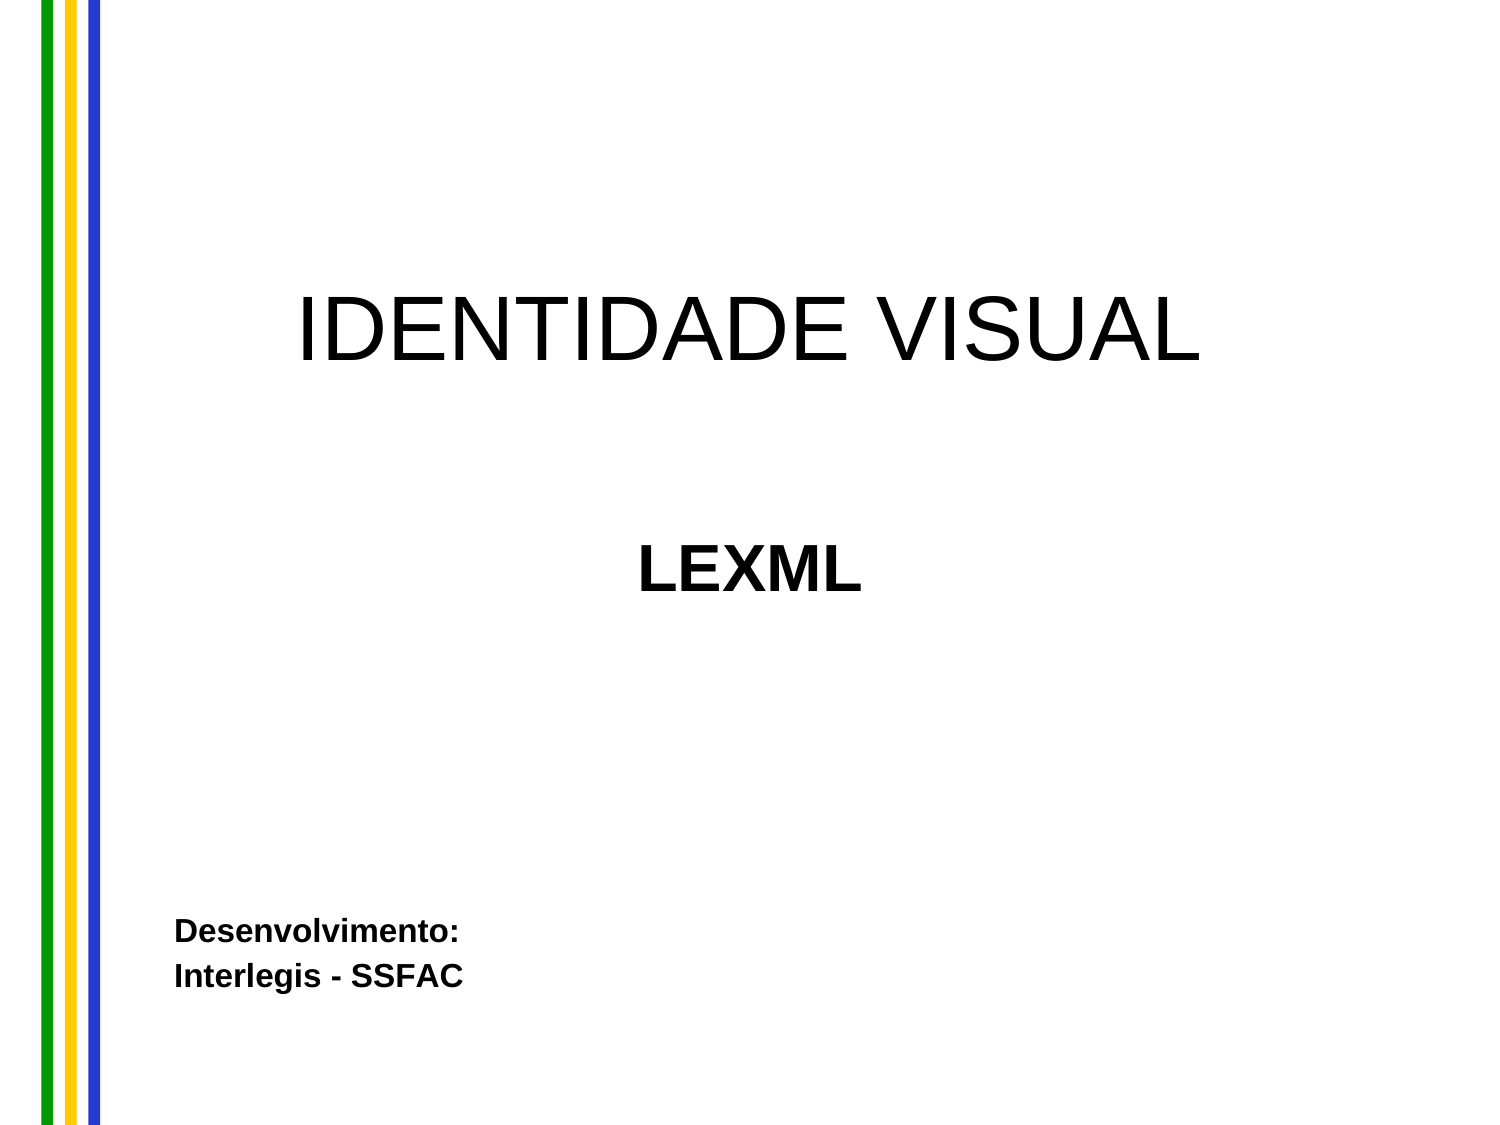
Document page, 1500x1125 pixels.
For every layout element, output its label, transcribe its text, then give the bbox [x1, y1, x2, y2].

title IDENTIDADE VISUAL [112, 208, 1388, 450]
text_box [41, 0, 54, 1125]
text_box [88, 0, 101, 1125]
text_box [64, 0, 77, 1125]
text_box Desenvolvimento: Interlegis - SSFAC [159, 904, 1210, 1012]
text_box LEXML [225, 523, 1276, 811]
